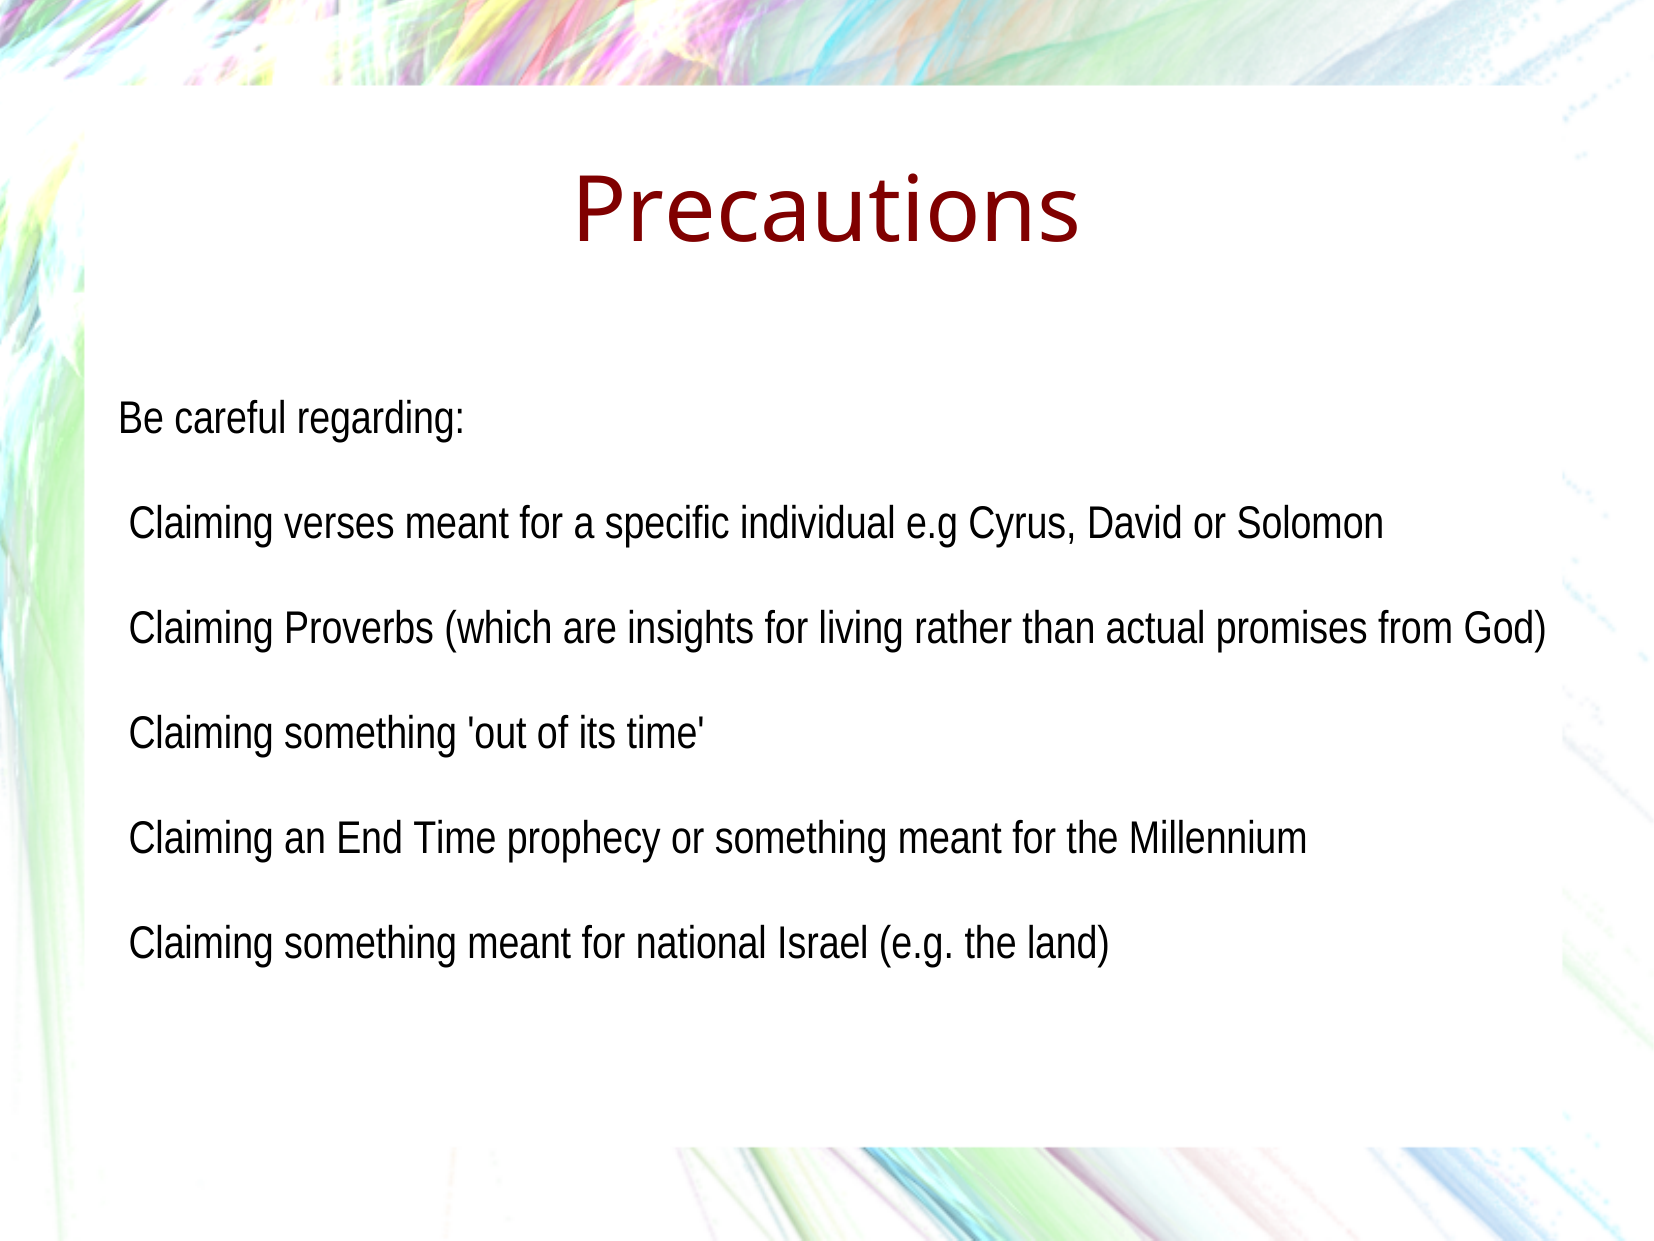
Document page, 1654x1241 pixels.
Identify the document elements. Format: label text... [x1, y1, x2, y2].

subtitle Be careful regarding: Claiming verses meant for a specific individual e.g Cyrus, David or Solomon Claiming Proverbs (which are insights for living rather than actual promises from God) Claiming something 'out of its time' Claiming an End Time prophecy or something meant for the Millennium Claiming something meant for national Israel (e.g. the land) [118, 374, 1571, 985]
picture [0, 0, 1654, 1241]
title Precautions [82, 109, 1571, 303]
